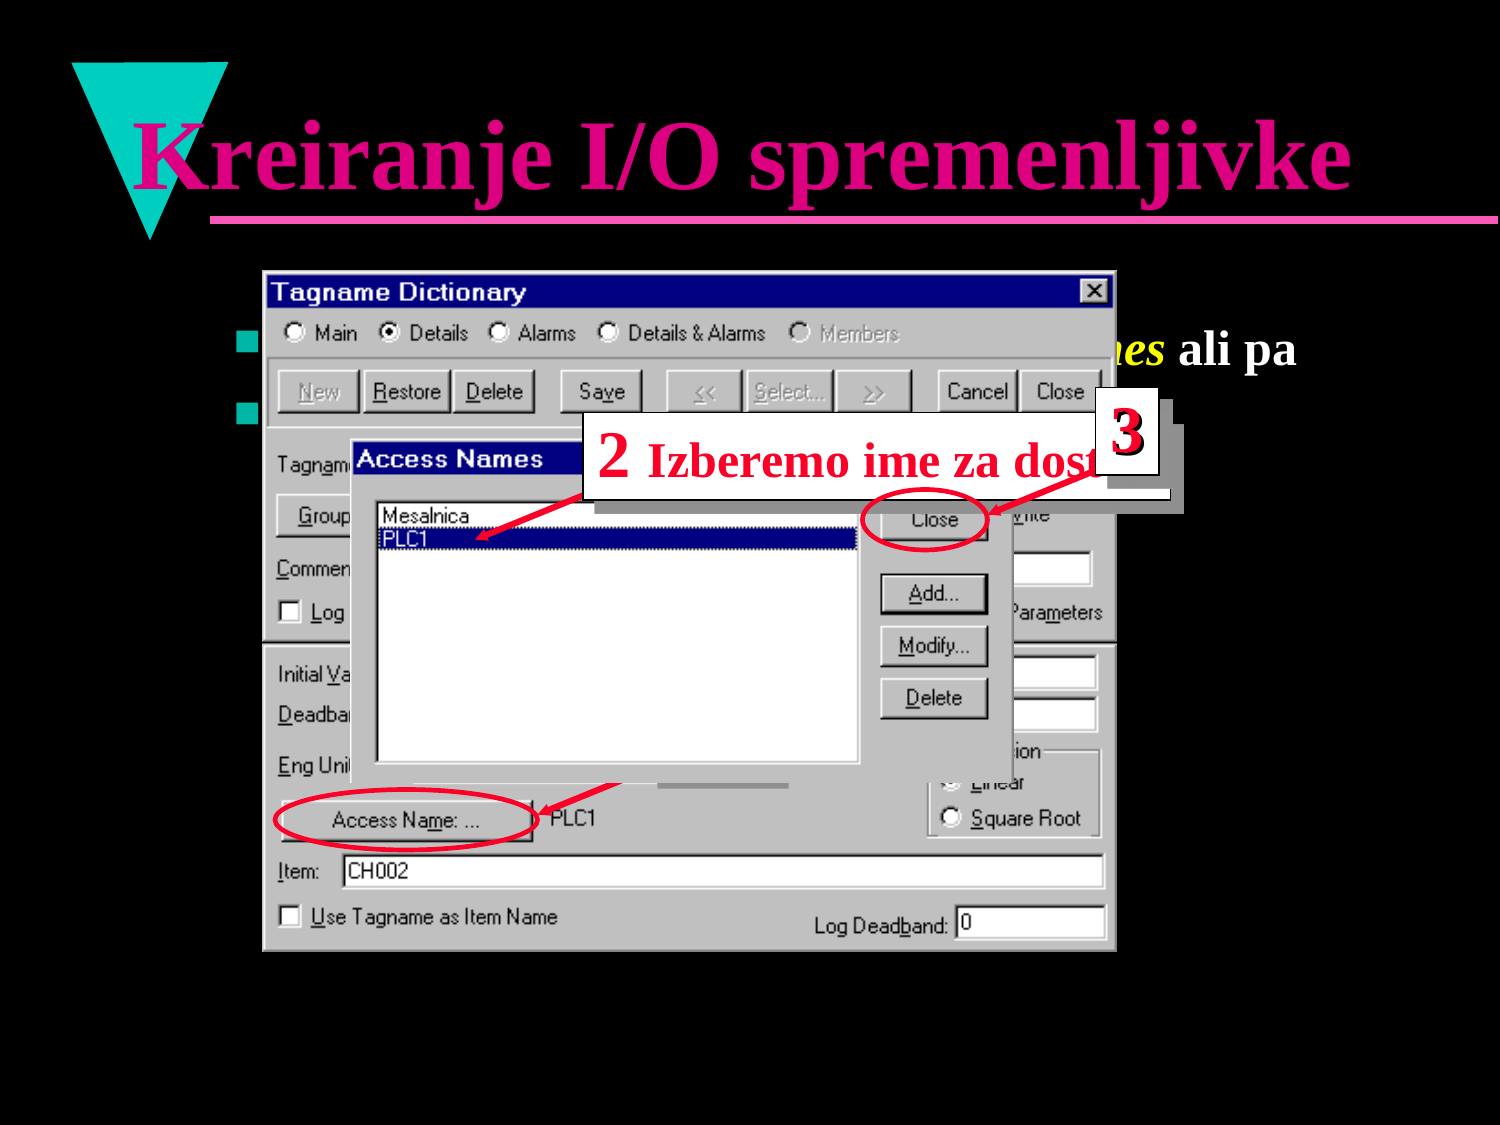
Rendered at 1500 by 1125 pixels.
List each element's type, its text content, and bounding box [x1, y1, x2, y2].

text_box 2 Izberemo ime za dostop [886, 492, 964, 500]
title Kreiranje I/O spremenljivke [117, 63, 1500, 251]
text_box 2 Izberemo ime za dostop [1034, 412, 1171, 500]
list V meniju izberemo: Special/Access Names ali pa V raziskovalcu aplikacije izberemo ikono Tagname Dictionary [143, 314, 1476, 990]
chart [865, 500, 985, 547]
text_box 2 Izberemo ime za dostop [582, 412, 1095, 500]
chart [979, 500, 1012, 512]
chart [262, 270, 1117, 952]
text_box 3 [1095, 387, 1159, 475]
